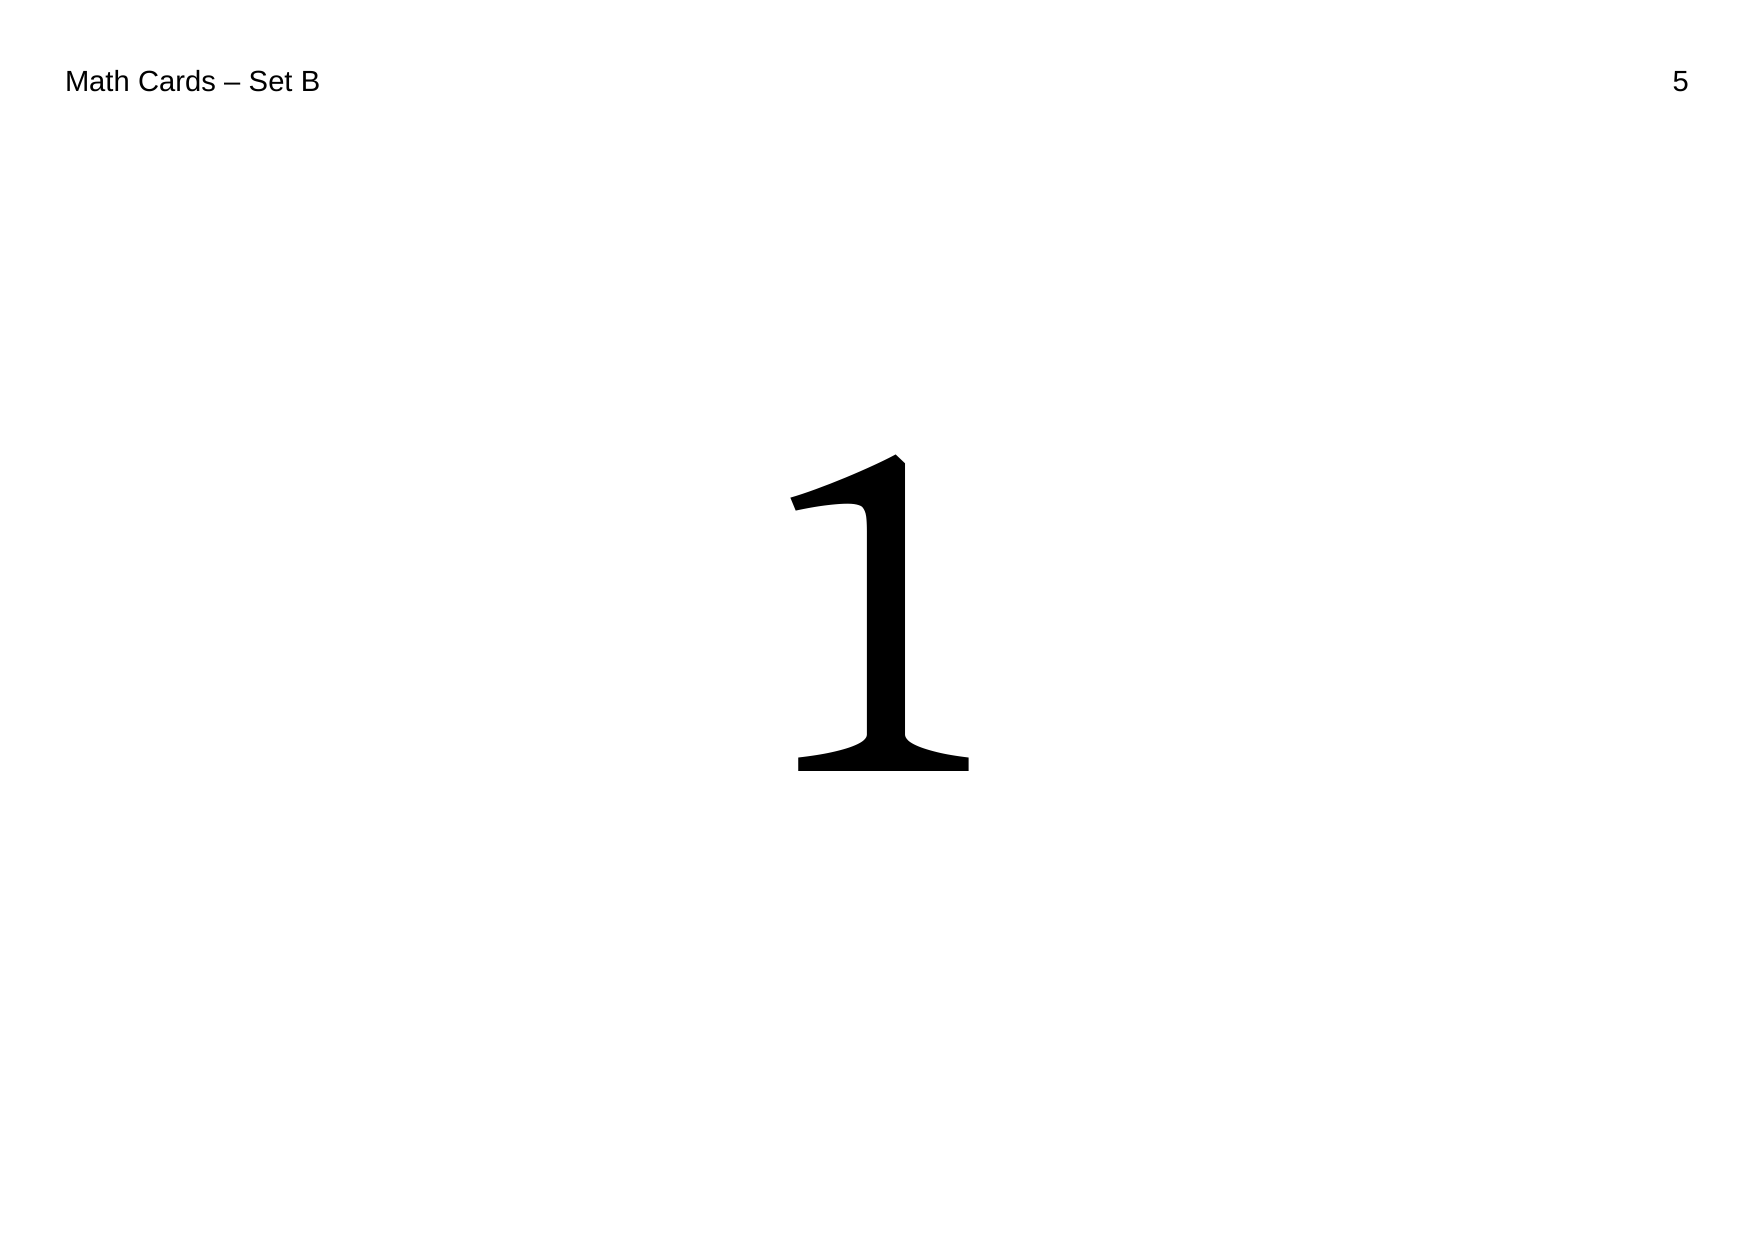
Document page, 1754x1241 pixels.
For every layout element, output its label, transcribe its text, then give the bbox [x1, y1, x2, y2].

text_box 1 [749, 318, 1006, 922]
text_box Math Cards – Set B [59, 59, 328, 104]
text_box 5 [1666, 59, 1695, 104]
